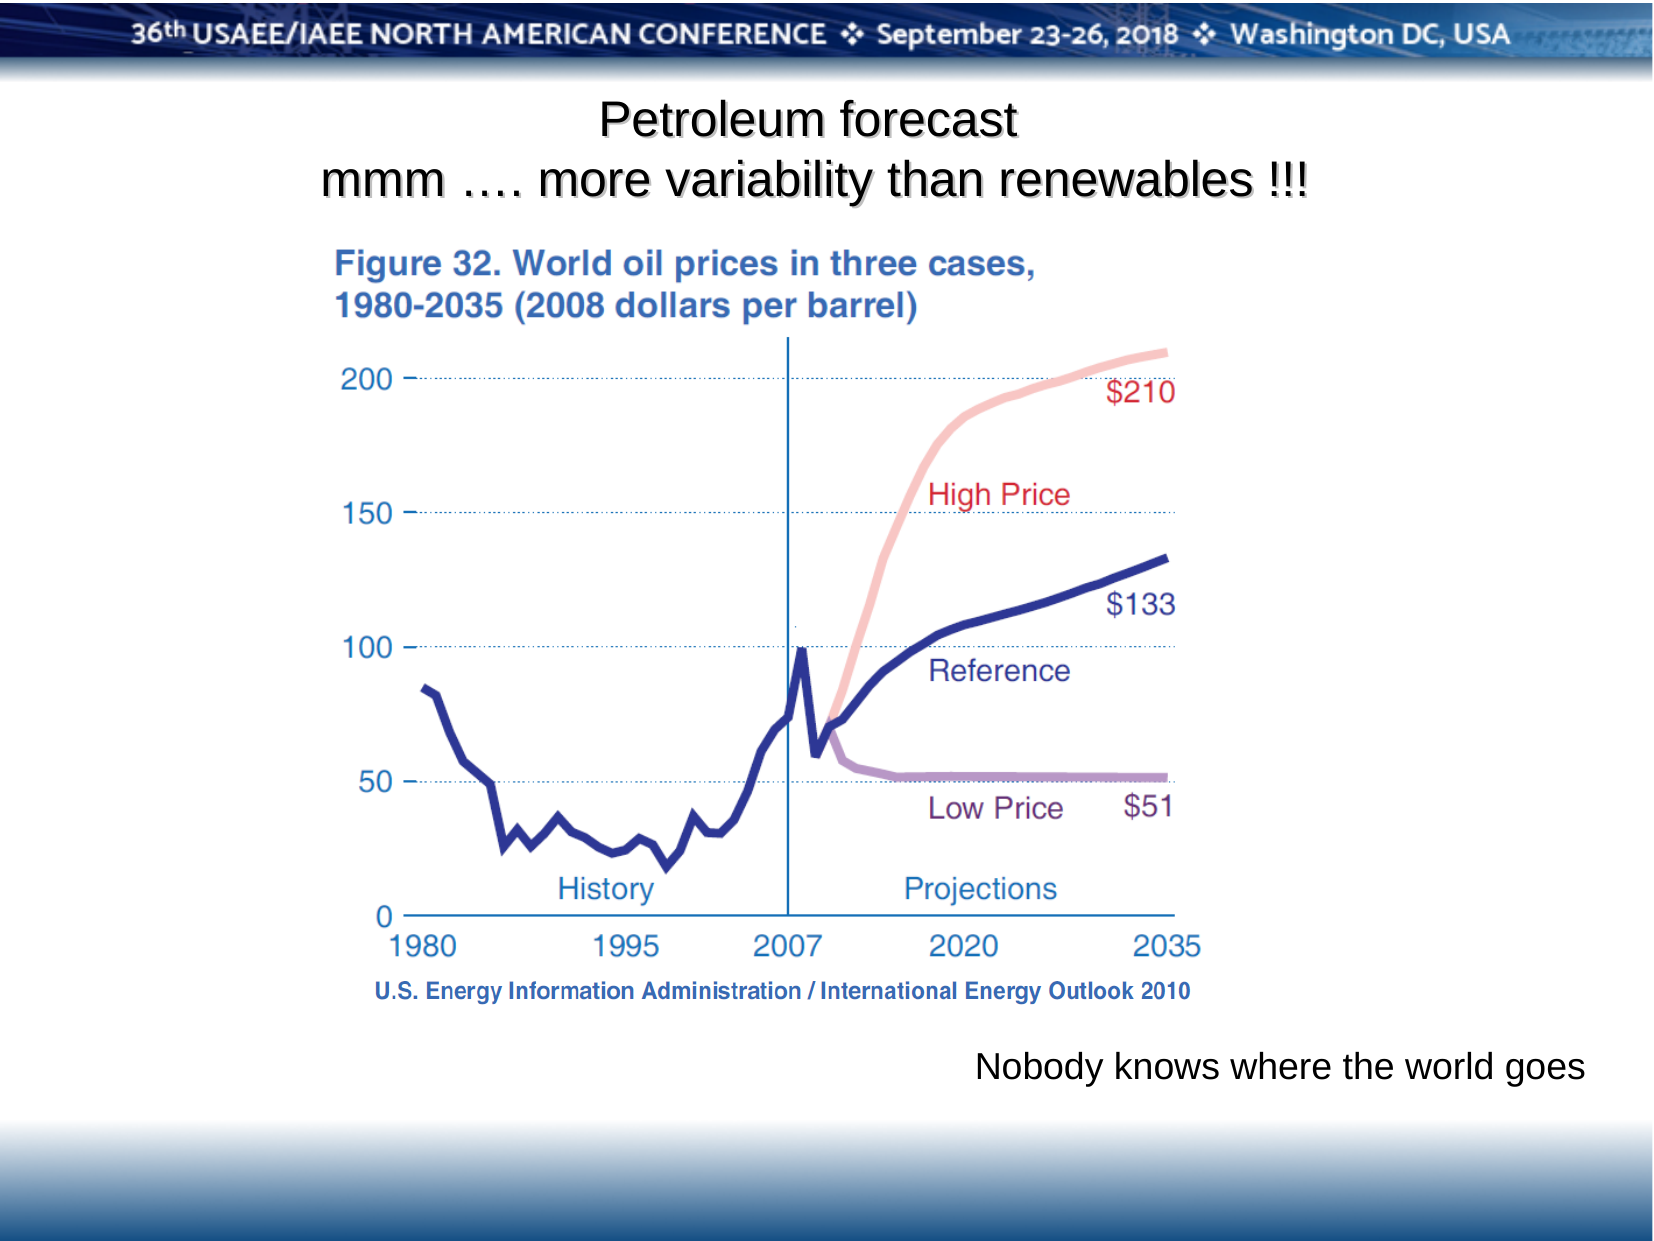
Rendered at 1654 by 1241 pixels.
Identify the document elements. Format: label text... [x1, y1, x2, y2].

picture [0, 3, 1653, 1241]
text_box Nobody knows where the world goes [960, 1038, 1636, 1096]
title Petroleum forecast mmm …. more variability than renewables !!! [151, 106, 1479, 187]
